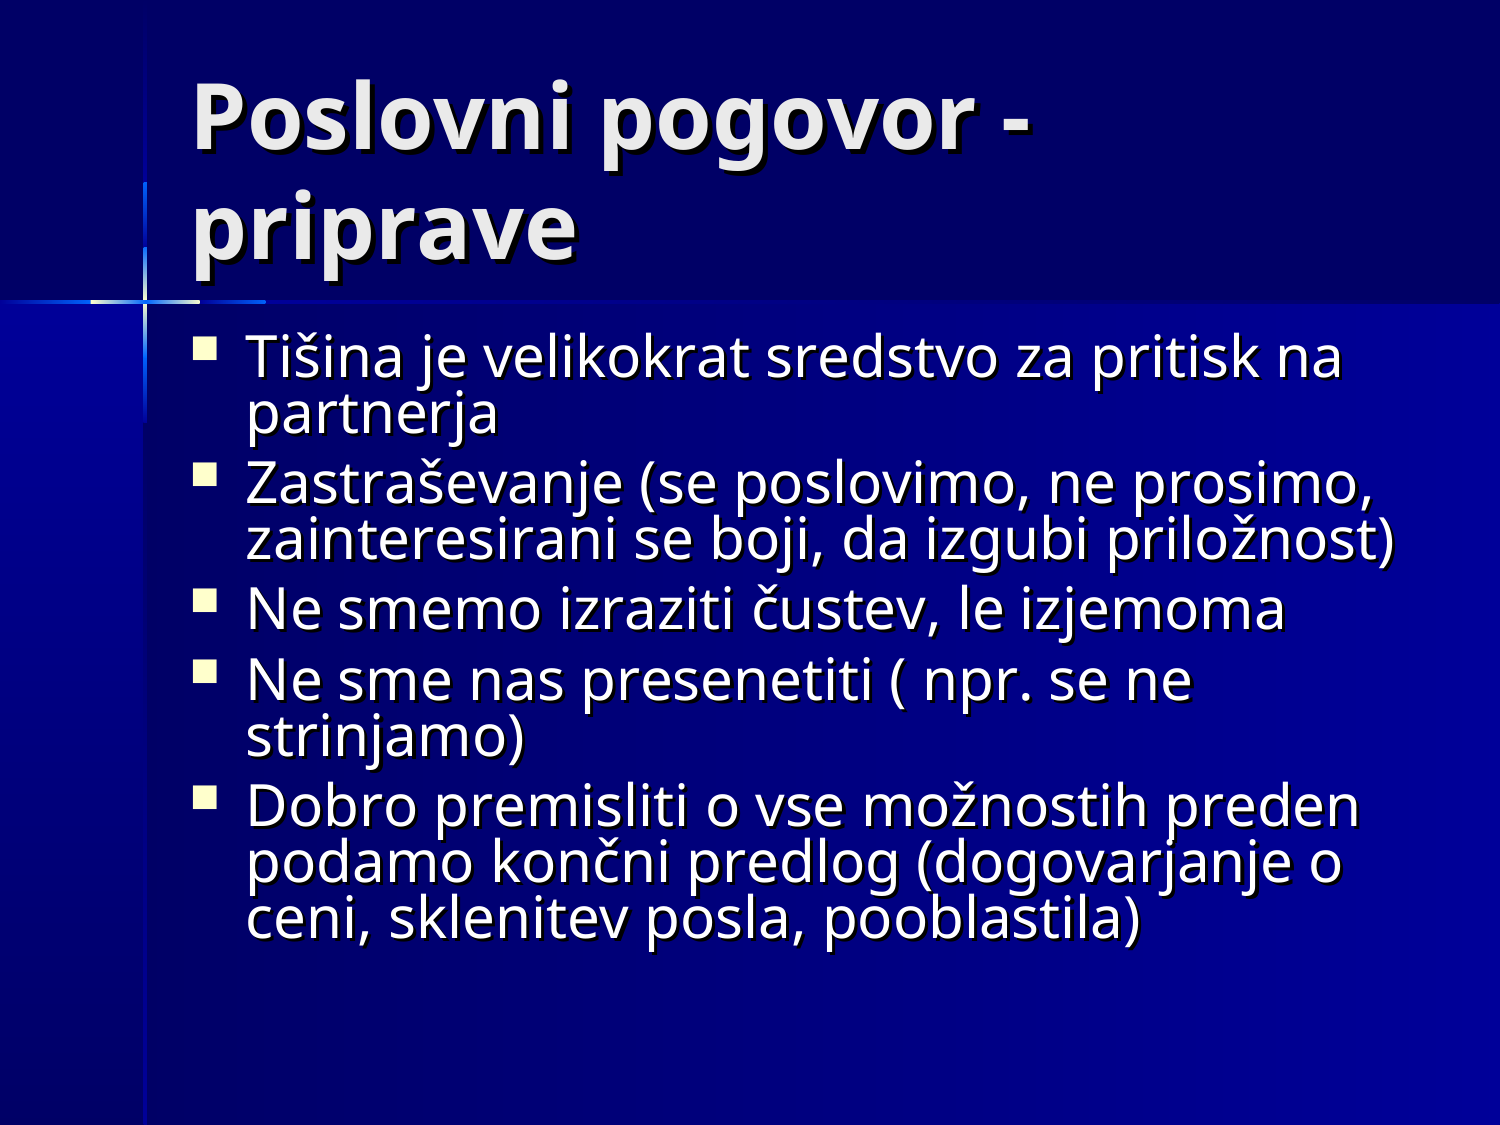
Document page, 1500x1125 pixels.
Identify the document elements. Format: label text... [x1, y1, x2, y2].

list Tišina je velikokrat sredstvo za pritisk na partnerja Zastraševanje (se poslovimo, ne prosimo, zainteresirani se boji, da izgubi priložnost) Ne smemo izraziti čustev, le izjemoma Ne sme nas presenetiti ( npr. se ne strinjamo) Dobro premisliti o vse možnostih preden podamo končni predlog (dogovarjanje o ceni, sklenitev posla, pooblastila) [174, 324, 1413, 1001]
title Poslovni pogovor - priprave [174, 49, 1413, 285]
